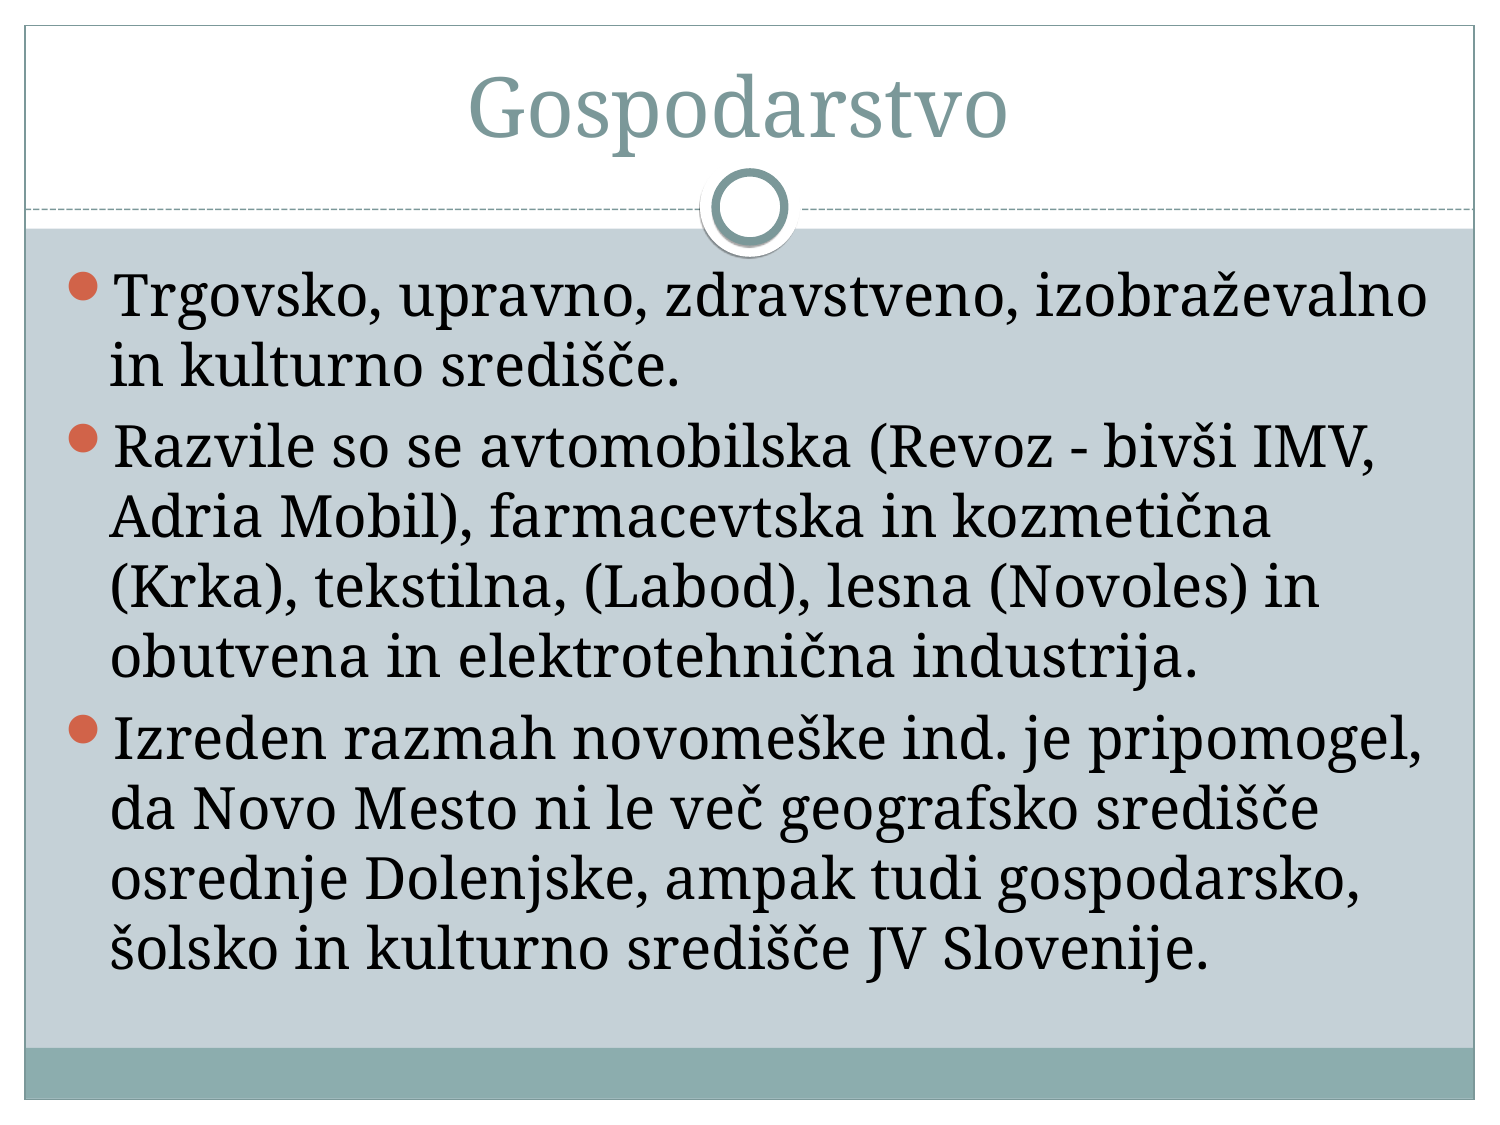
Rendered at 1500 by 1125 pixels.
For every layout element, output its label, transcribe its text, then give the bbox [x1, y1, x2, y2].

title Gospodarstvo [49, 37, 1450, 162]
list Trgovsko, upravno, zdravstveno, izobraževalno in kulturno središče. Razvile so se avtomobilska (Revoz - bivši IMV, Adria Mobil), farmacevtska in kozmetična (Krka), tekstilna, (Labod), lesna (Novoles) in obutvena in elektrotehnična industrija. Izreden razmah novomeške ind. je pripomogel, da Novo Mesto ni le več geografsko središče osrednje Dolenjske, ampak tudi gospodarsko, šolsko in kulturno središče JV Slovenije. [49, 250, 1445, 1001]
